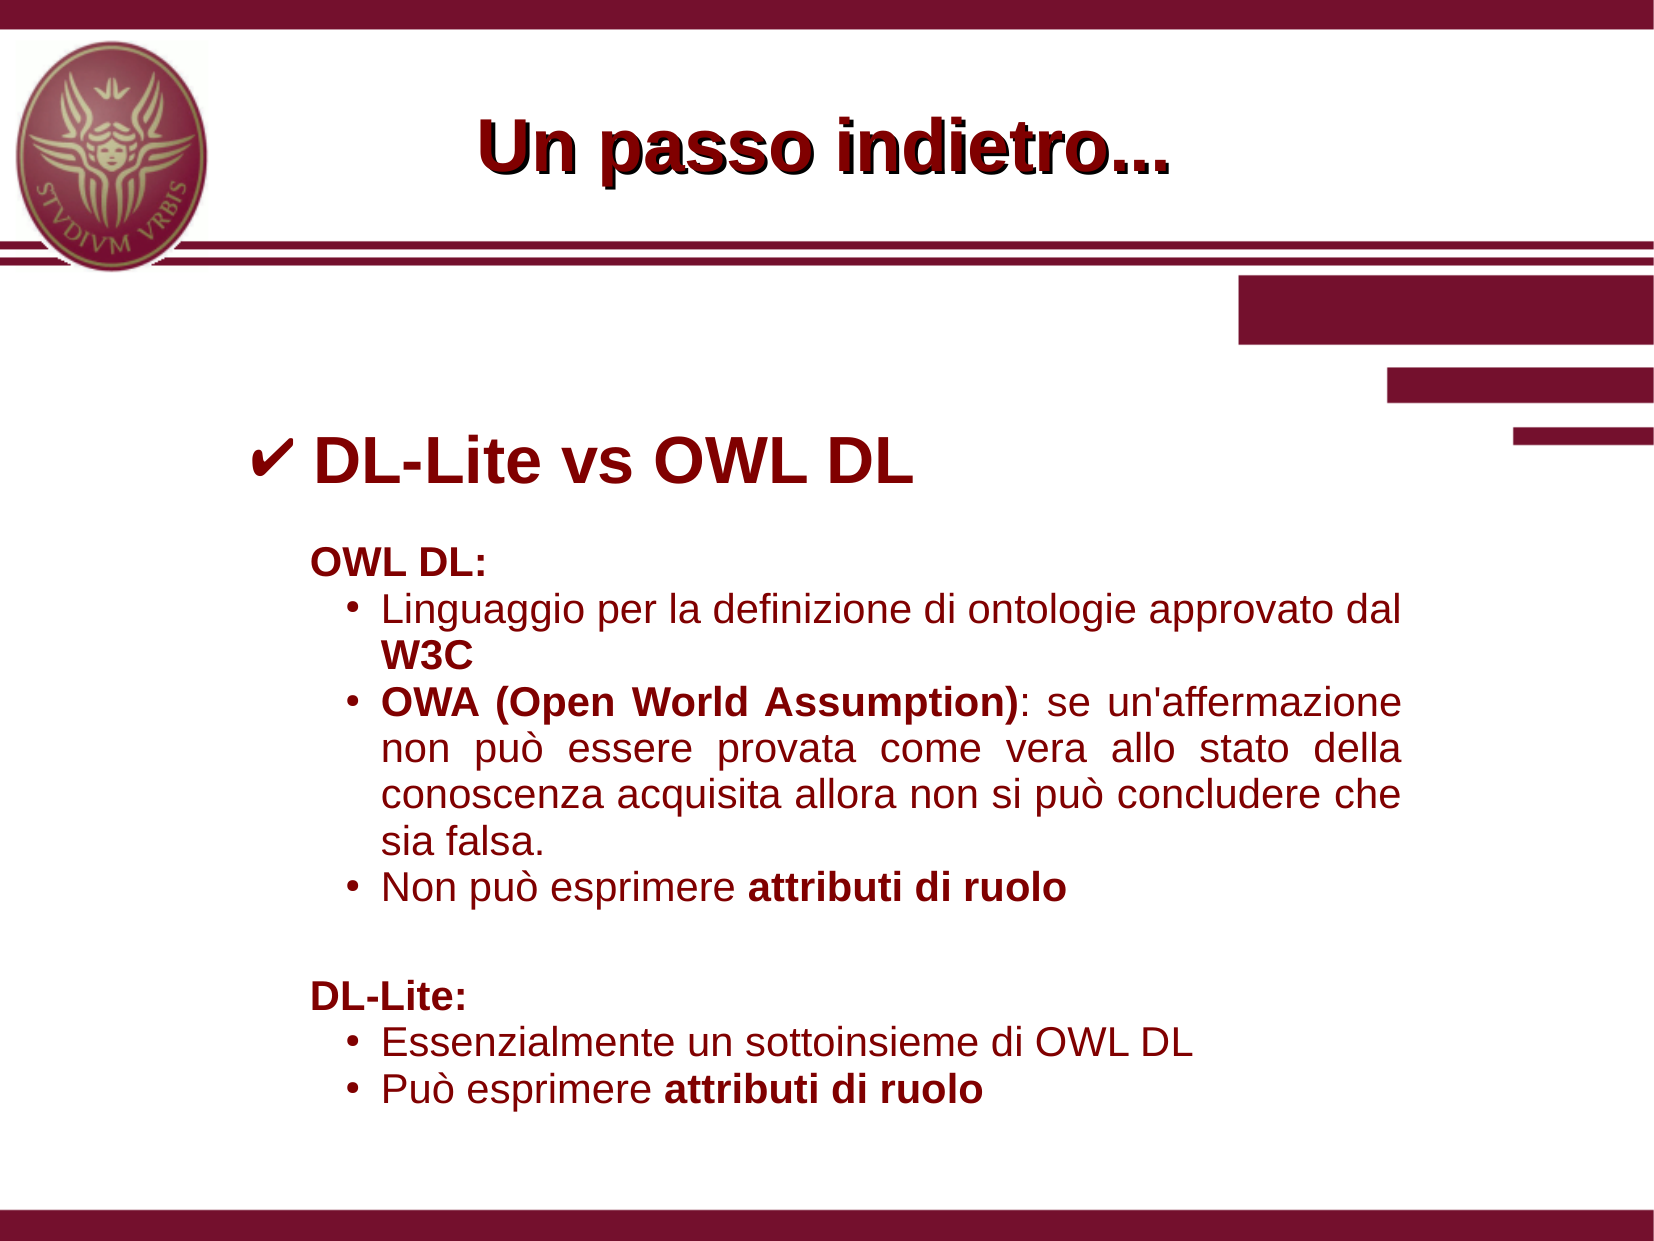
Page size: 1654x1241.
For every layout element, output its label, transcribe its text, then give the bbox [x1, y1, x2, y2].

text_box Un passo indietro... [411, 96, 1238, 195]
text_box OWL DL: Linguaggio per la definizione di ontologie approvato dal W3C OWA (Open World Assumption): se un'affermazione non può essere provata come vera allo stato della conoscenza acquisita allora non si può concludere che sia falsa. Non può esprimere attributi di ruolo [295, 531, 1418, 919]
text_box DL-Lite: Essenzialmente un sottoinsieme di OWL DL Può esprimere attributi di ruolo [295, 965, 1477, 1120]
picture [0, 0, 1654, 1241]
text_box DL-Lite vs OWL DL [236, 415, 975, 505]
